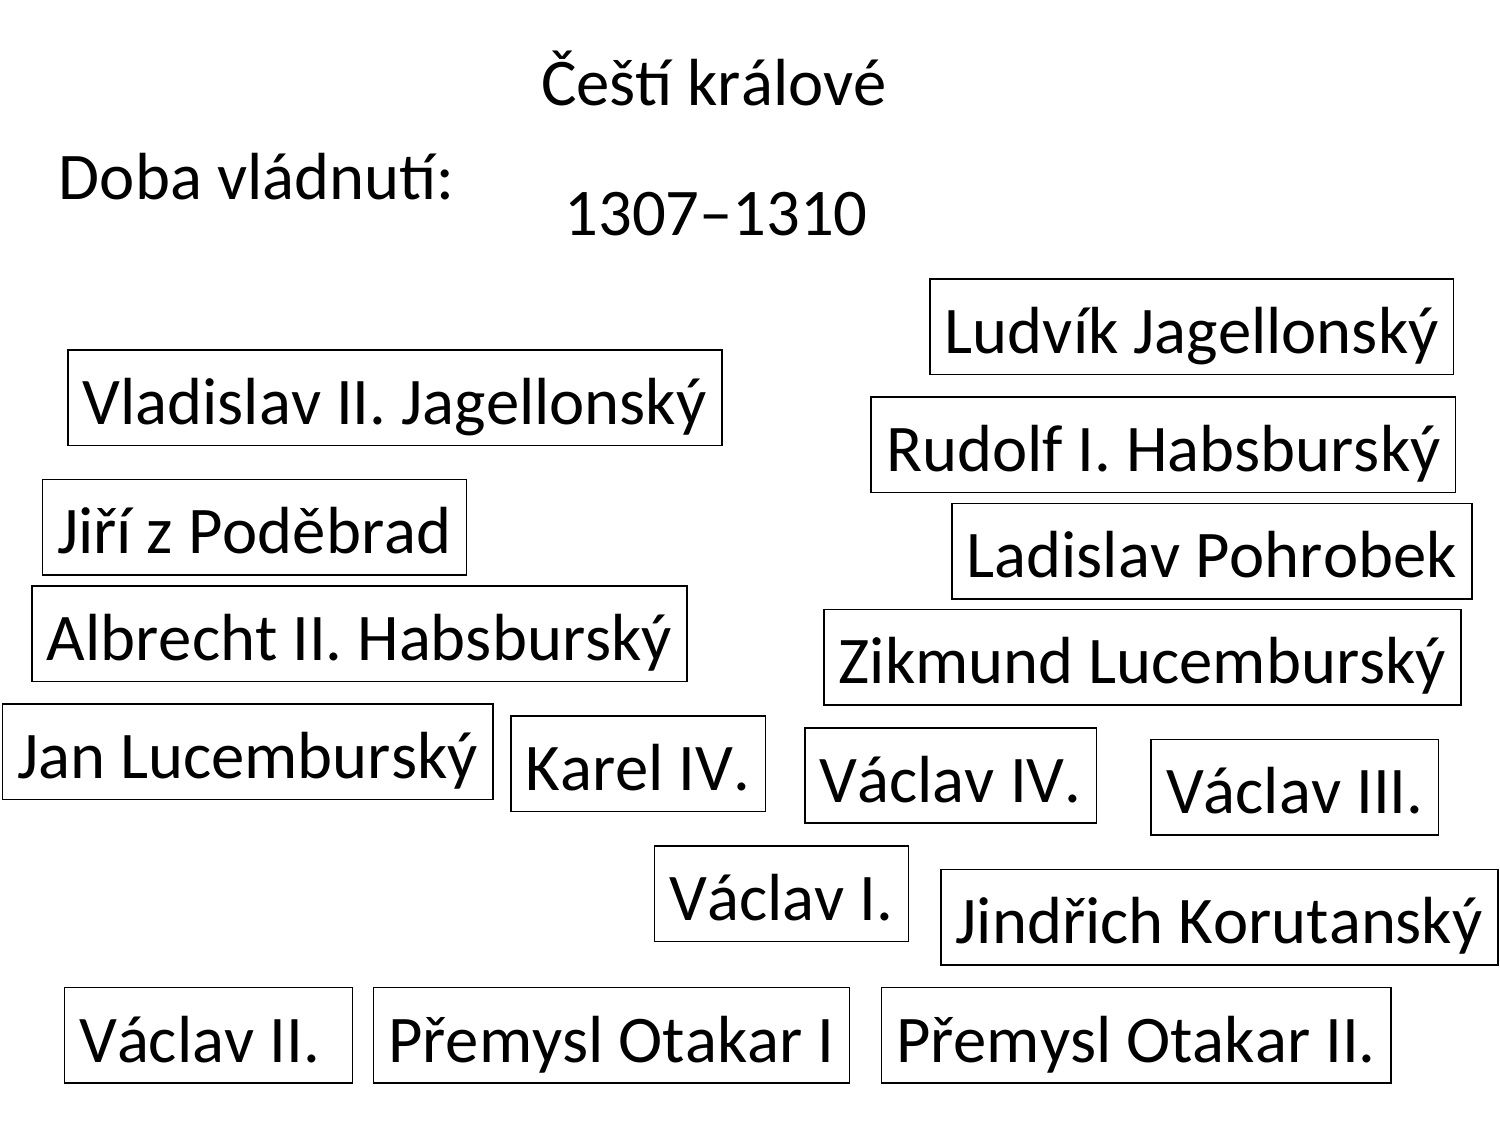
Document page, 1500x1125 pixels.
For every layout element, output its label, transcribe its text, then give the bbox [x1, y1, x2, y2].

text_box Jiří z Poděbrad [42, 479, 467, 576]
text_box Václav I. [654, 846, 909, 942]
text_box Albrecht II. Habsburský [32, 586, 687, 682]
text_box Přemysl Otakar II. [881, 987, 1392, 1084]
text_box Doba vládnutí: [44, 125, 470, 221]
text_box Karel IV. [510, 716, 766, 812]
text_box Václav IV. [805, 727, 1097, 824]
text_box Čeští králové [526, 30, 903, 127]
text_box Jan Lucemburský [2, 704, 493, 800]
text_box Ludvík Jagellonský [929, 278, 1454, 375]
text_box Zikmund Lucemburský [824, 609, 1462, 706]
text_box Vladislav II. Jagellonský [68, 349, 722, 446]
text_box Ladislav Pohrobek [951, 503, 1473, 599]
text_box Václav II. [64, 987, 353, 1084]
text_box Václav III. [1151, 739, 1439, 835]
text_box Rudolf I. Habsburský [871, 397, 1456, 493]
text_box Přemysl Otakar I [373, 987, 850, 1084]
text_box Jindřich Korutanský [940, 869, 1498, 965]
text_box 1307–1310 [549, 160, 883, 257]
